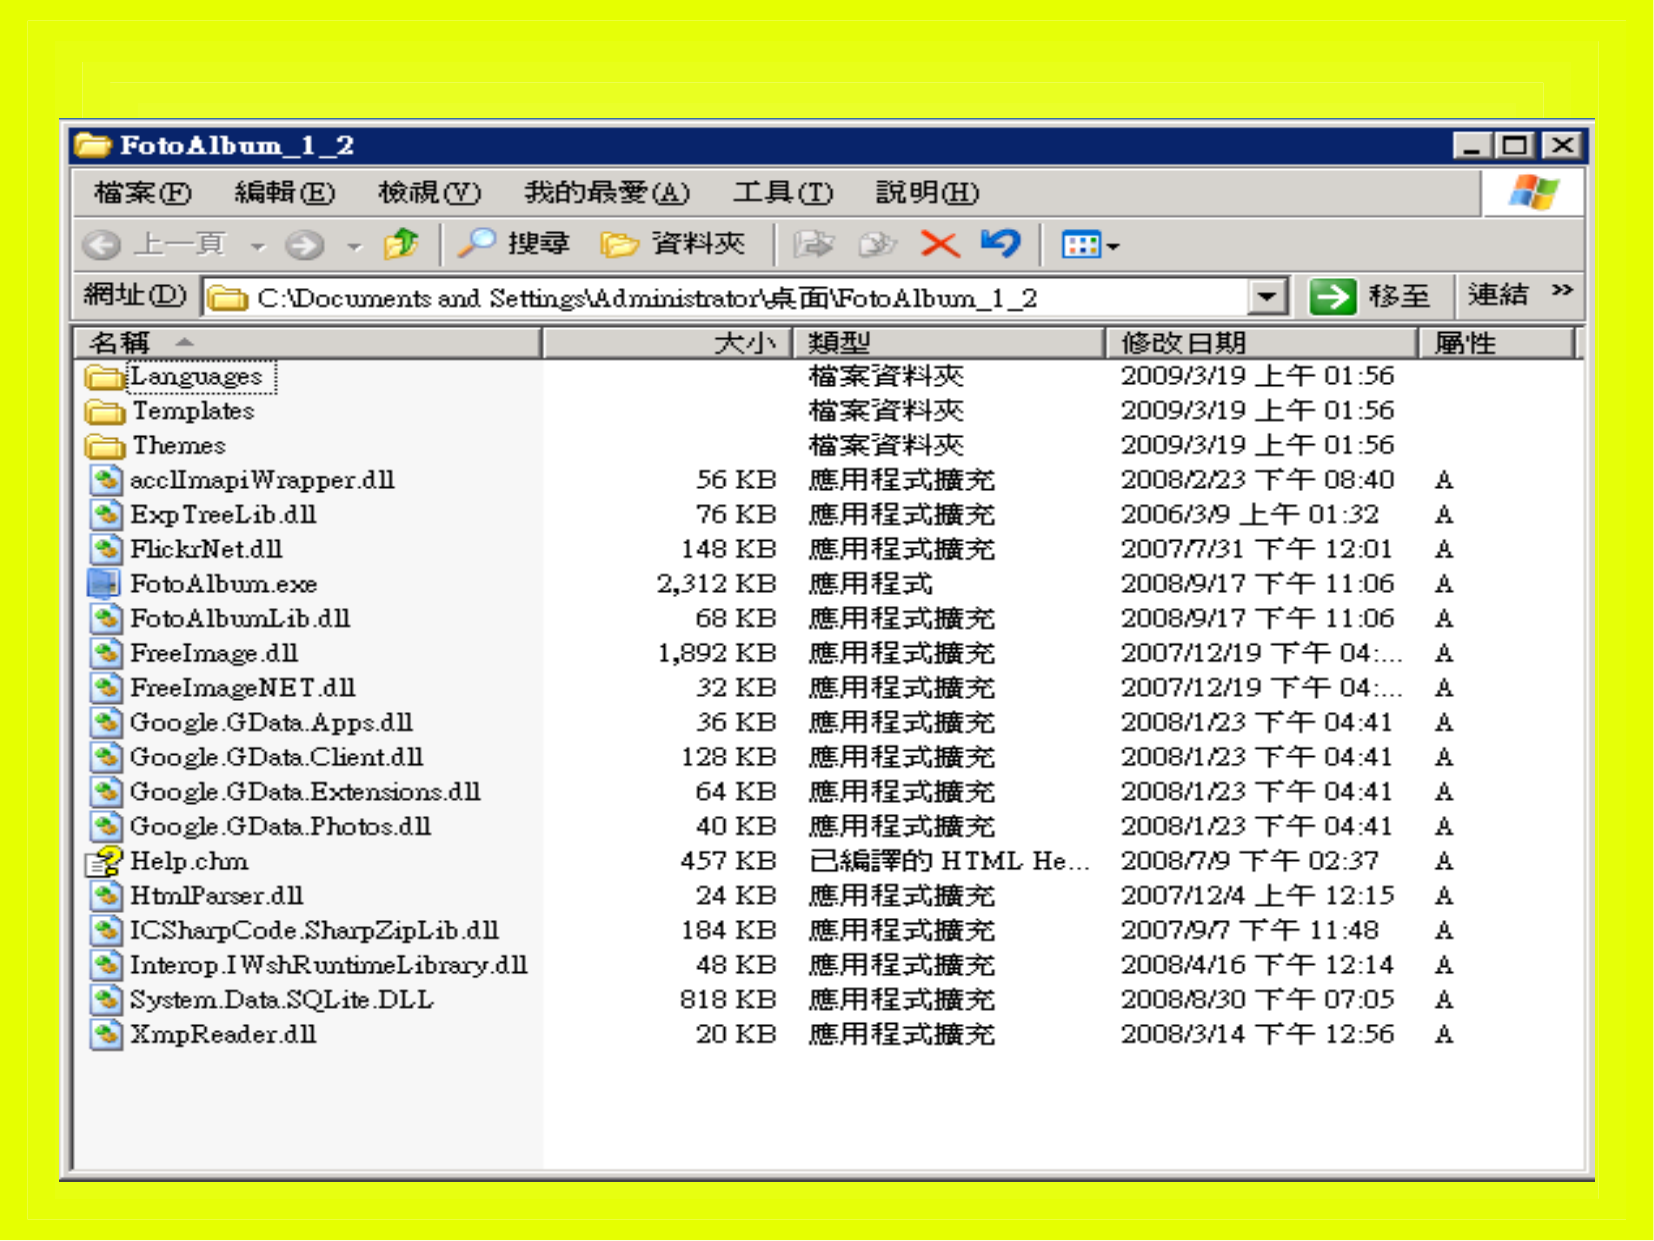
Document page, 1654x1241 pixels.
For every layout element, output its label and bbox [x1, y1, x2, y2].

picture [59, 118, 1595, 1182]
